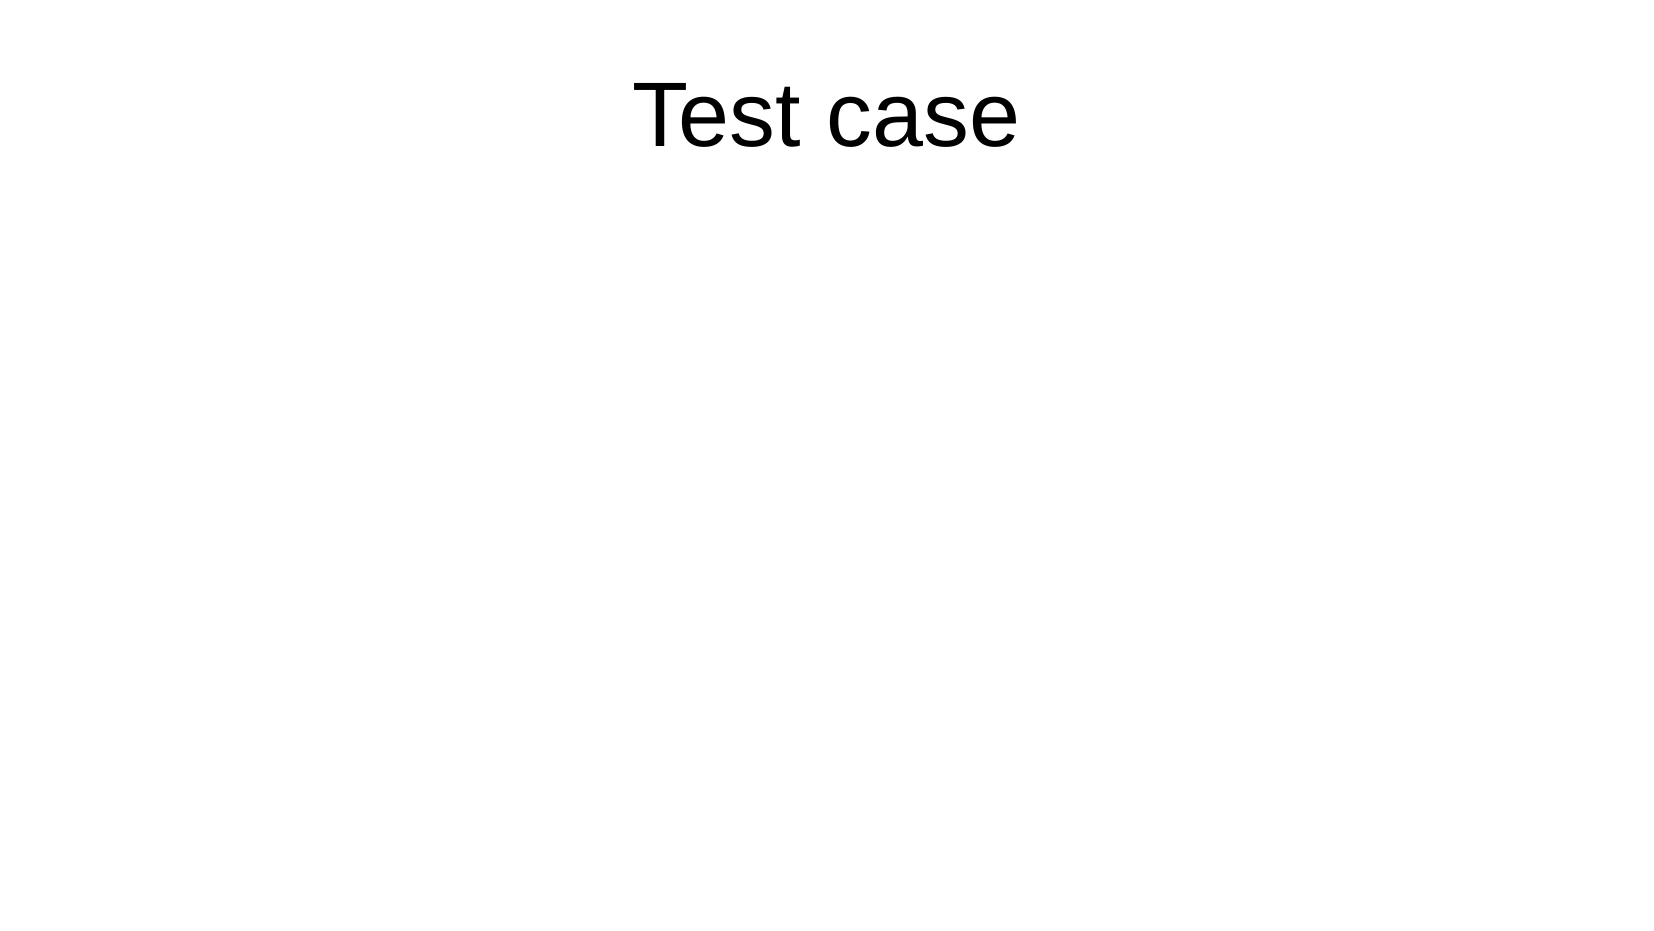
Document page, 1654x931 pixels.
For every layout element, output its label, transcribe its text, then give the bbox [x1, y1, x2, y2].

title Test case [82, 37, 1571, 193]
